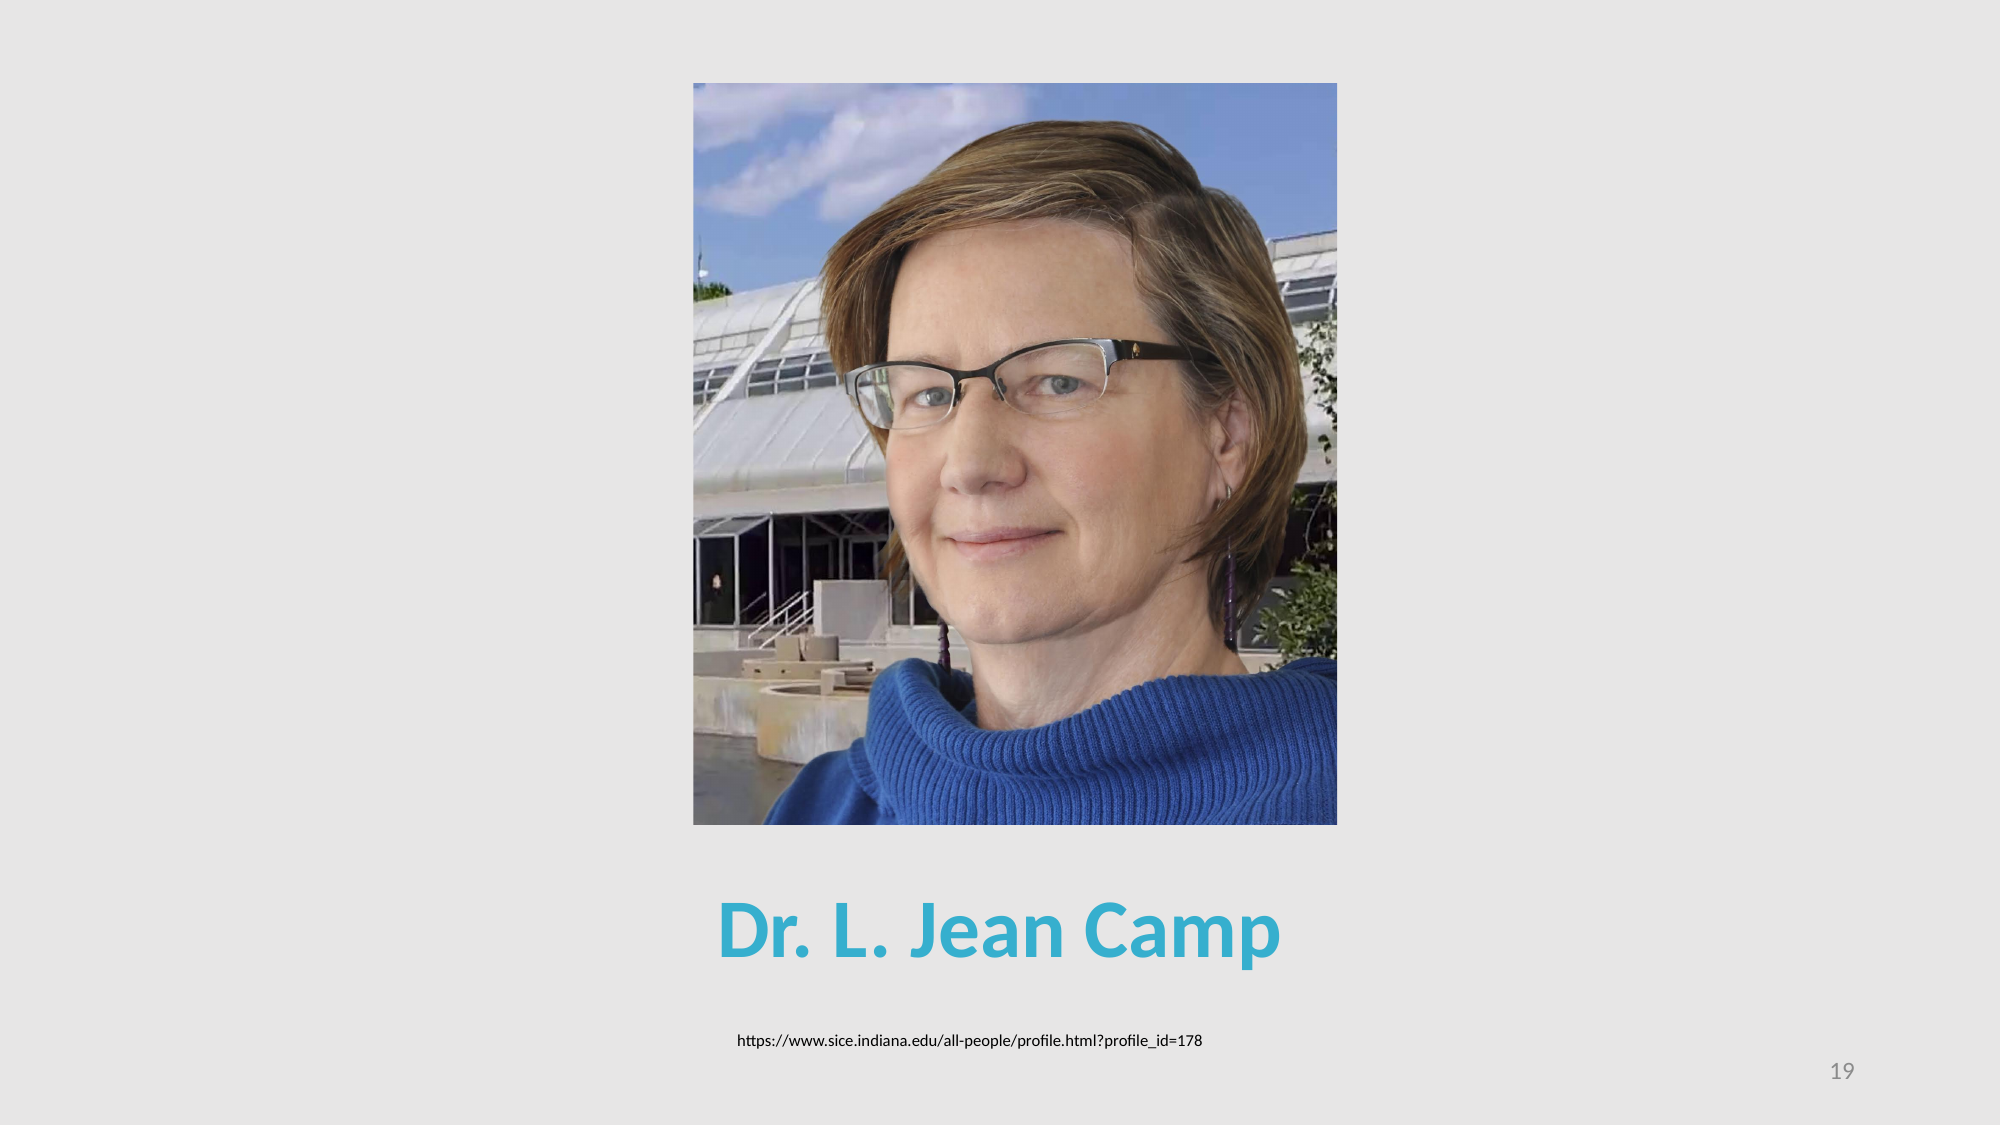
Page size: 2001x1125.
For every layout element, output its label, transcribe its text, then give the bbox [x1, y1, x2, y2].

text_box Dr. L. Jean Camp [632, 866, 1367, 982]
picture [693, 83, 1338, 825]
text_box https://www.sice.indiana.edu/all-people/profile.html?profile_id=178 [722, 1022, 1278, 1058]
text_box <number> [1412, 1042, 1863, 1103]
